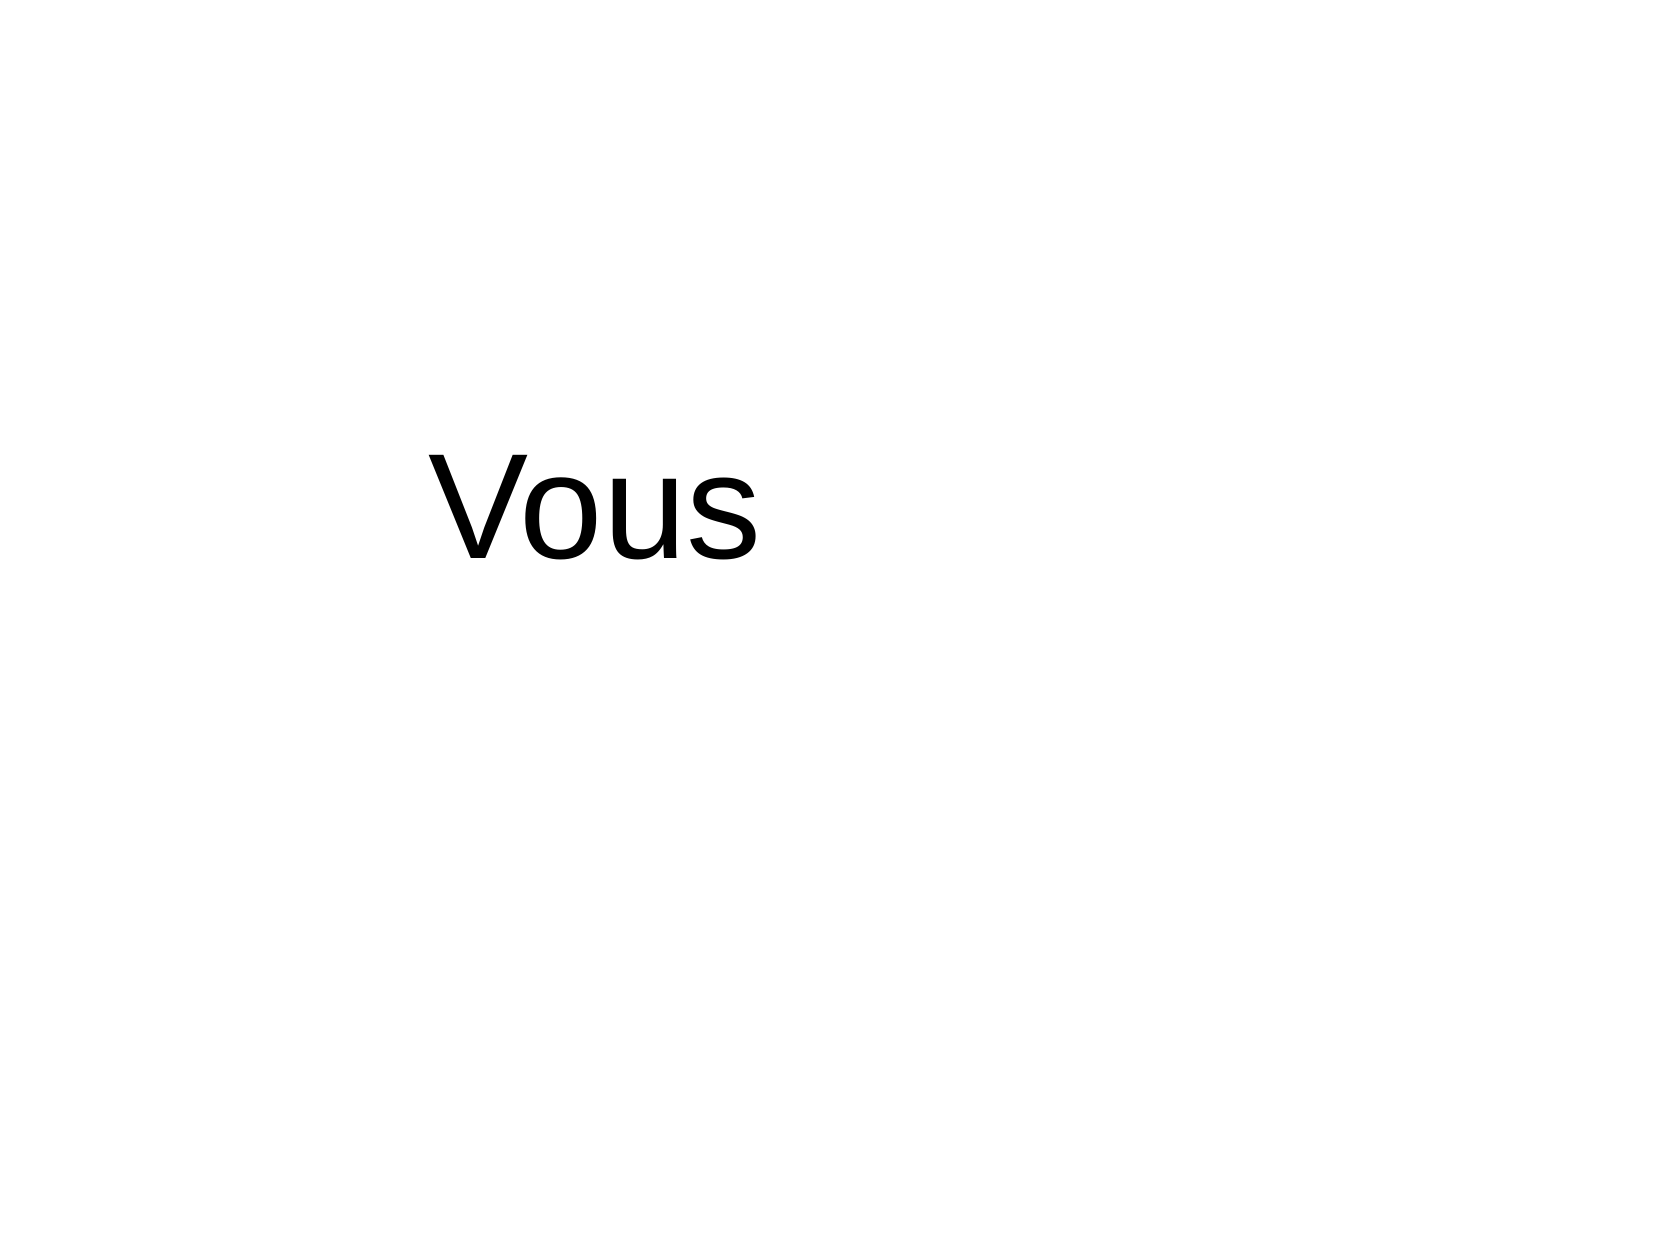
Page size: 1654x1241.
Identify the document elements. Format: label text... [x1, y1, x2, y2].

text_box Vous [413, 415, 1480, 680]
